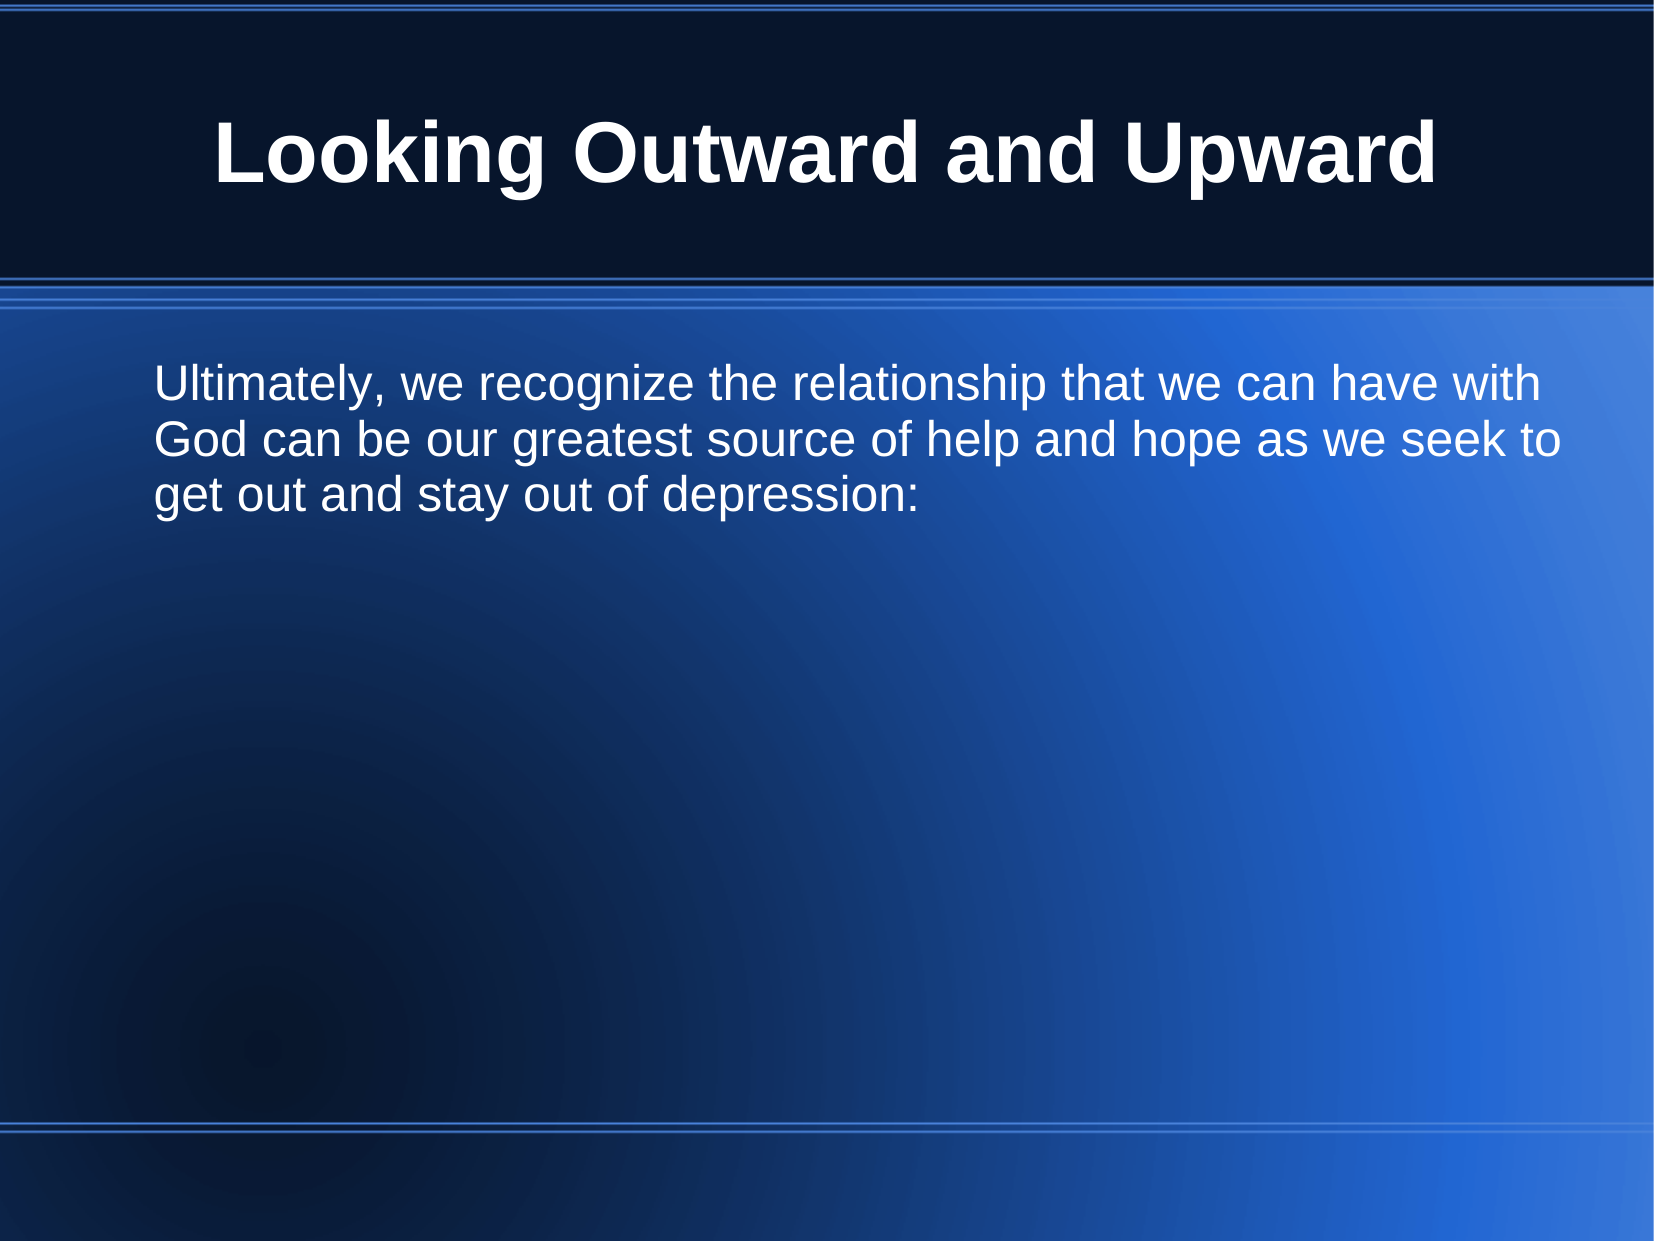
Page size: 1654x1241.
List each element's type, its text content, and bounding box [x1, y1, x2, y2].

picture [0, 0, 1654, 1241]
title Looking Outward and Upward [82, 49, 1571, 257]
list Ultimately, we recognize the relationship that we can have with God can be our greatest source of help and hope as we seek to get out and stay out of depression: [82, 355, 1571, 1058]
